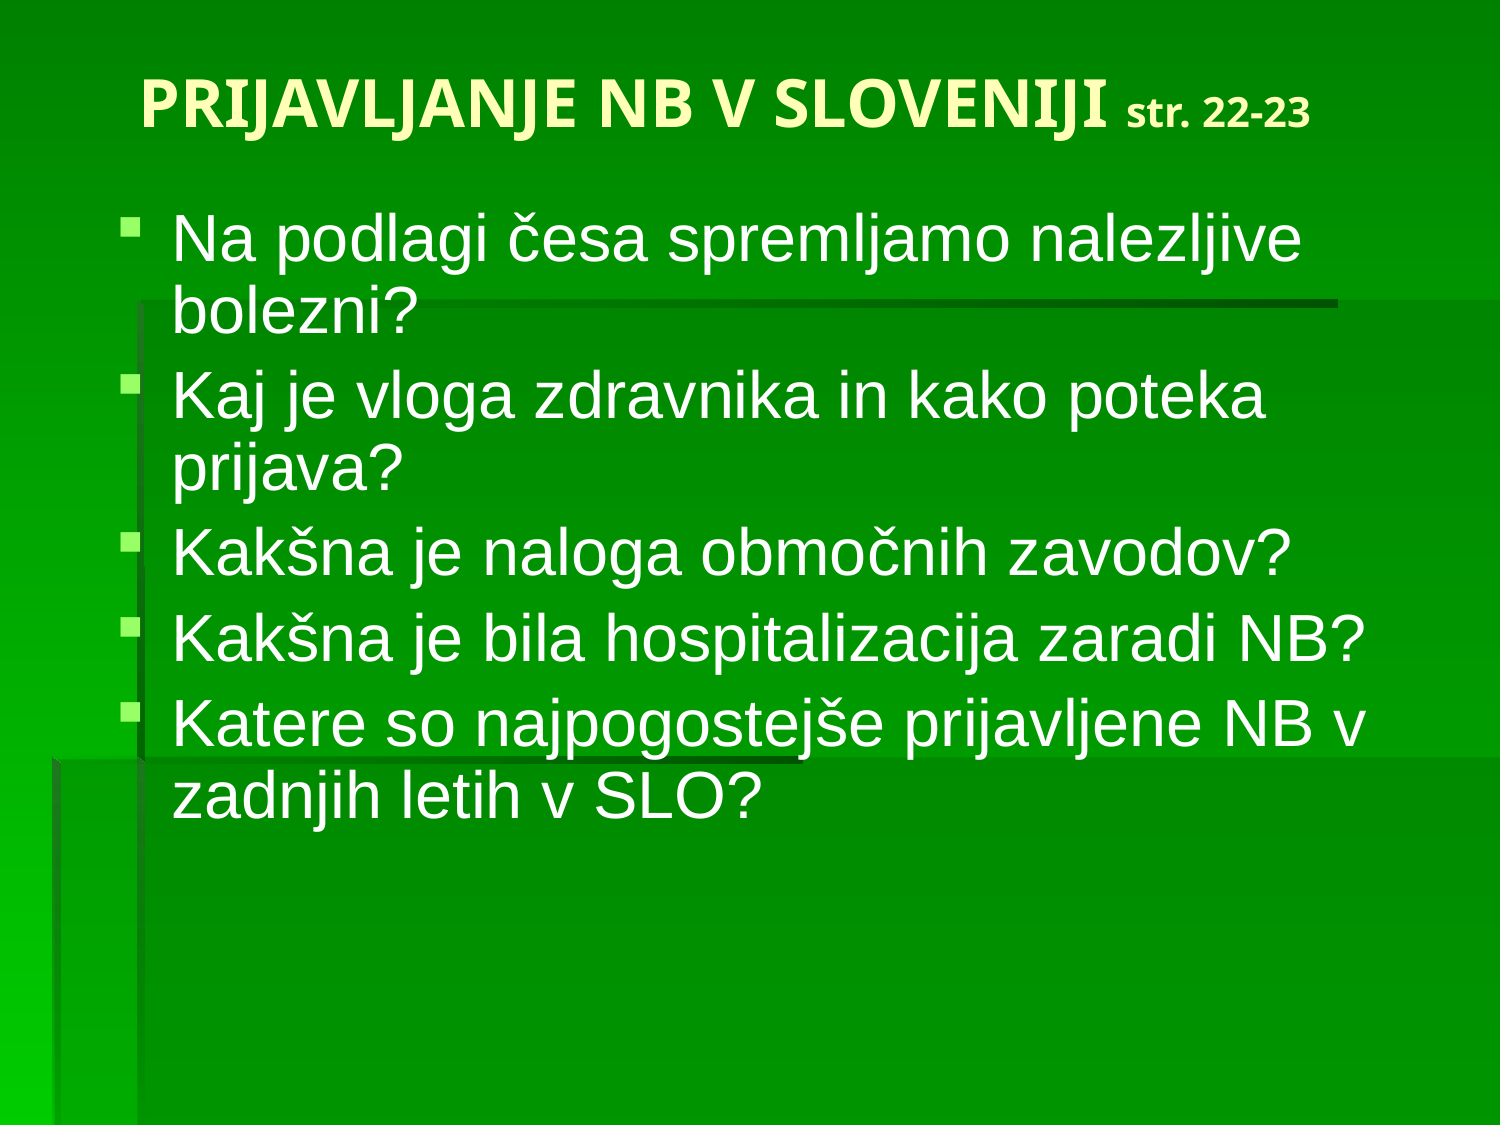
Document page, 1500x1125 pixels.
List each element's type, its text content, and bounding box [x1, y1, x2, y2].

title PRIJAVLJANJE NB V SLOVENIJI str. 22-23 [123, 66, 1394, 136]
list Na podlagi česa spremljamo nalezljive bolezni? Kaj je vloga zdravnika in kako poteka prijava? Kakšna je naloga območnih zavodov? Kakšna je bila hospitalizacija zaradi NB? Katere so najpogostejše prijavljene NB v zadnjih letih v SLO? [100, 196, 1414, 884]
